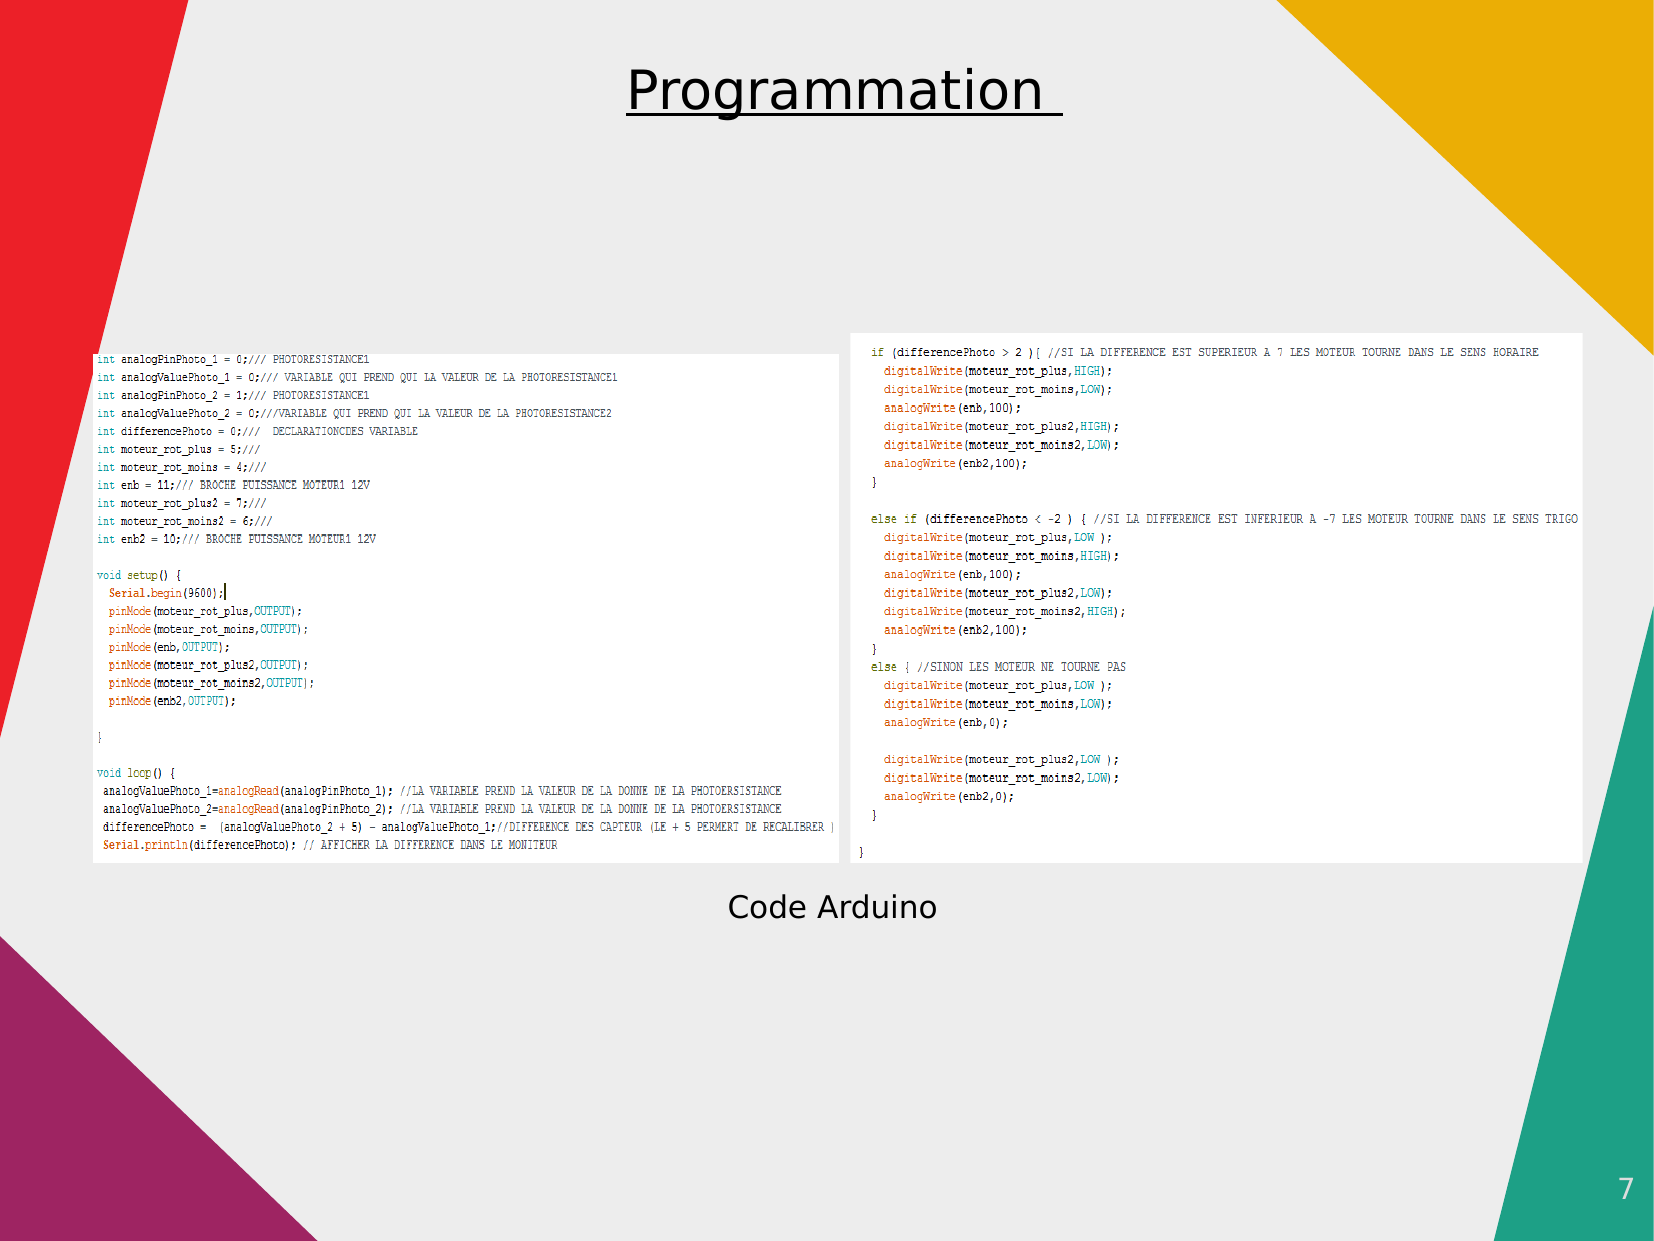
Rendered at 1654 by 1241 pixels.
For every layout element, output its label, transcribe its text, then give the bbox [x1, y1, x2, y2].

picture [93, 354, 839, 863]
text_box Programmation [248, 52, 1453, 130]
picture [850, 333, 1583, 863]
text_box Code Arduino [590, 881, 1075, 934]
